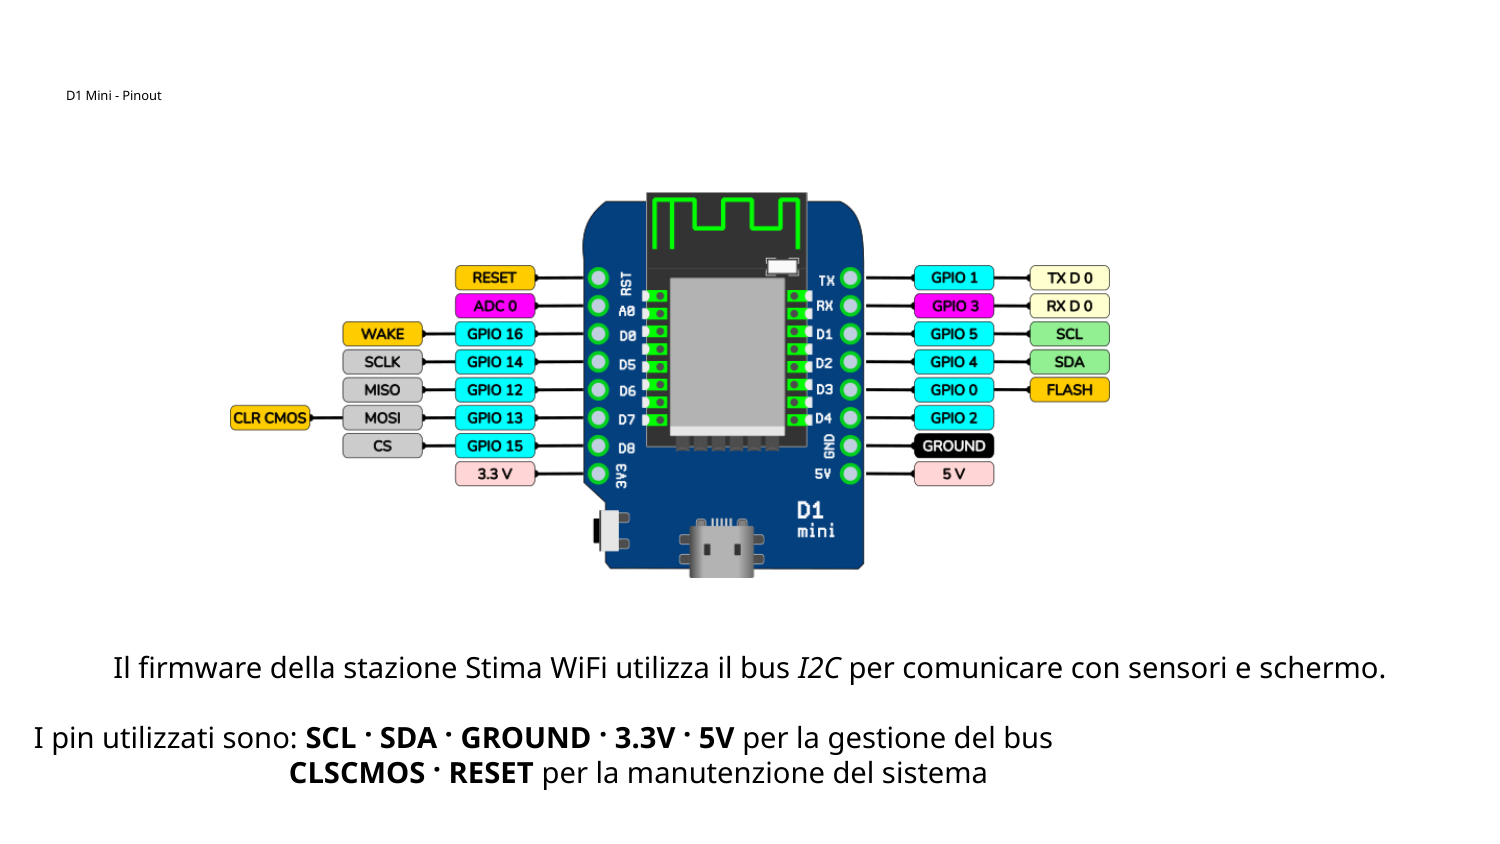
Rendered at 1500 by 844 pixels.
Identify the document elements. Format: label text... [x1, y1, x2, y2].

text_box Il firmware della stazione Stima WiFi utilizza il bus I2C per comunicare con sensori e schermo. I pin utilizzati sono: SCL · SDA · GROUND · 3.3V · 5V per la gestione del bus CLSCMOS · RESET per la manutenzione del sistema [18, 634, 1482, 805]
title D1 Mini - Pinout [51, 72, 1449, 167]
picture [230, 192, 1110, 578]
